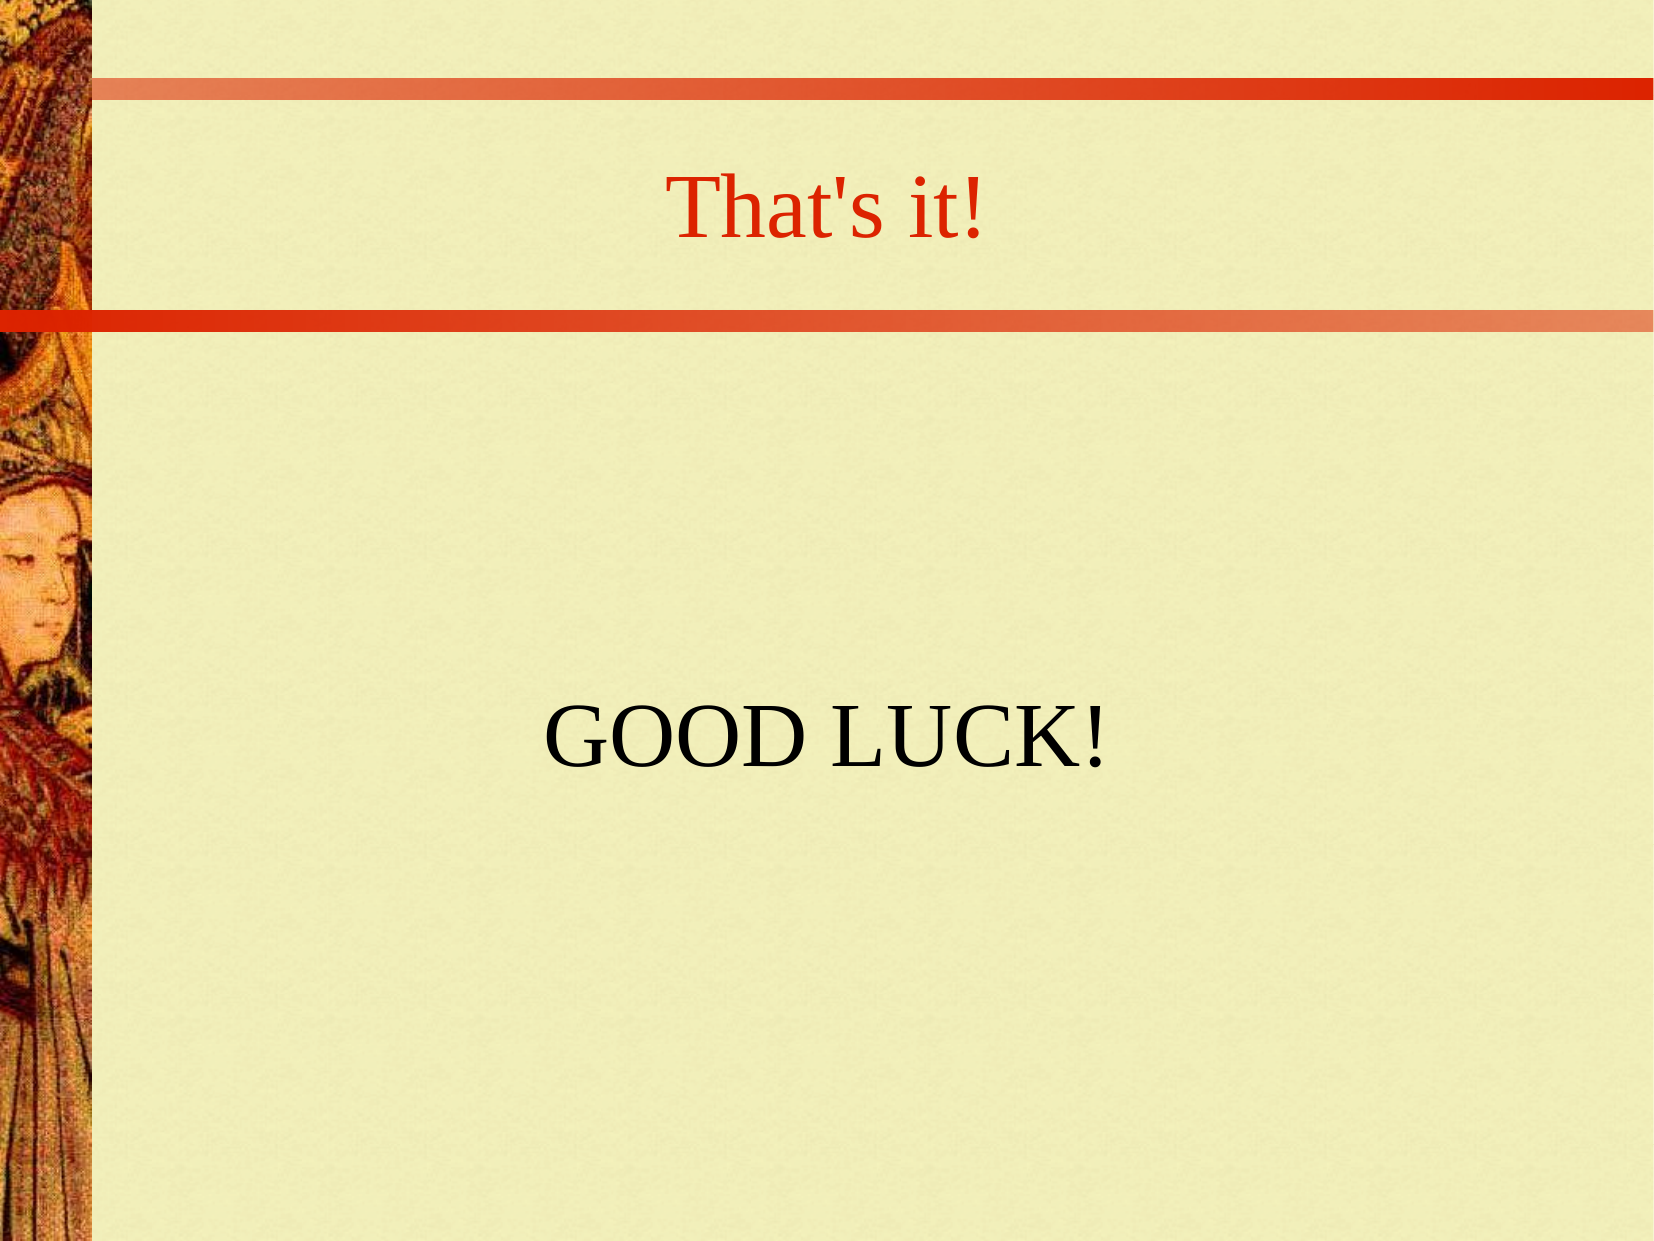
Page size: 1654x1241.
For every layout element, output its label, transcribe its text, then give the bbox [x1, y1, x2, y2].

title That's it! [121, 102, 1534, 311]
subtitle GOOD LUCK! [121, 344, 1534, 1127]
picture [0, 332, 1654, 1241]
picture [0, 0, 1654, 310]
